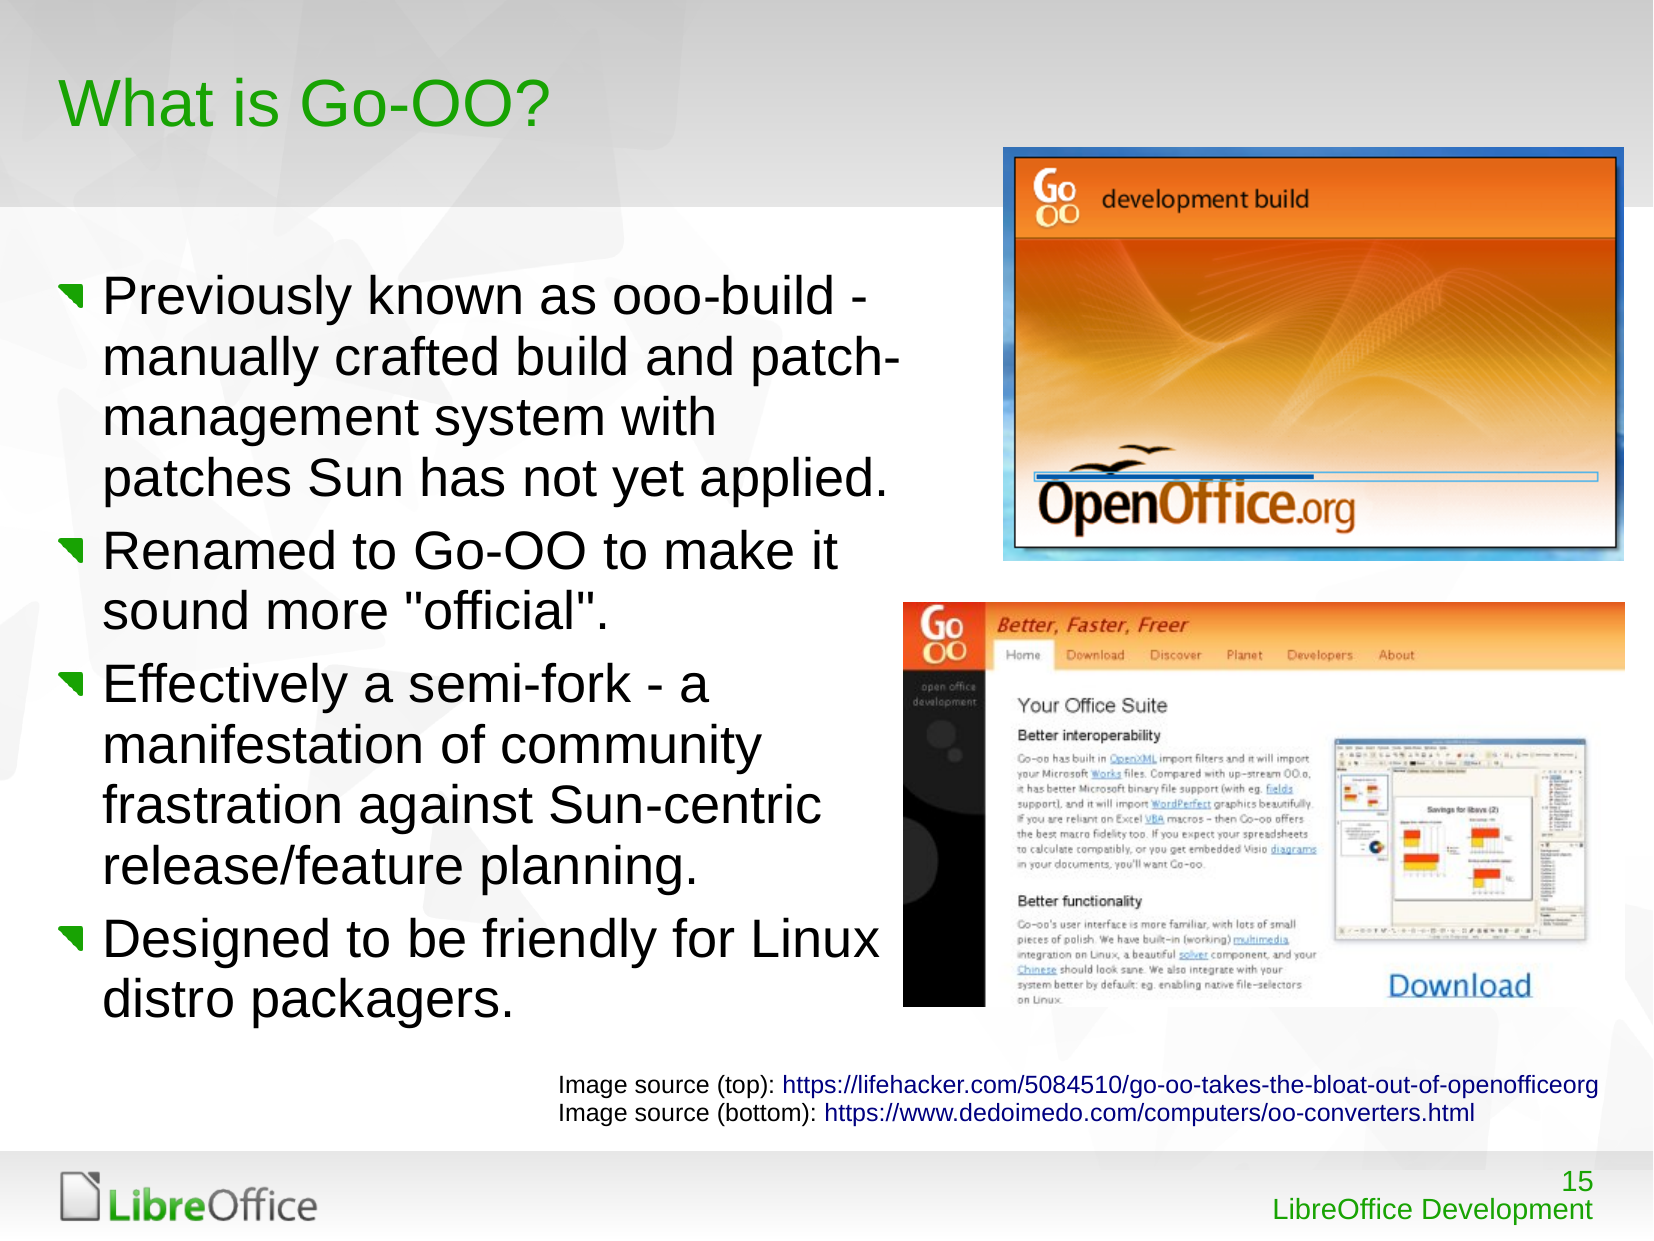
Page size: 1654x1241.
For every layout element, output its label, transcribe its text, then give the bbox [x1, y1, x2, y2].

text_box Image source (top): https://lifehacker.com/5084510/go-oo-takes-the-bloat-out-of-openofficeorg Image source (bottom): https://www.dedoimedo.com/computers/oo-converters.html [543, 1062, 1648, 1152]
title What is Go-OO? [58, 29, 1594, 178]
picture [0, 0, 783, 931]
picture [41, 1152, 337, 1241]
picture [903, 147, 1653, 1170]
list Previously known as ooo-build - manually crafted build and patch-management system with patches Sun has not yet applied. Renamed to Go-OO to make it sound more "official". Effectively a semi-fork - a manifestation of community frastration against Sun-centric release/feature planning. Designed to be friendly for Linux distro packagers. [58, 265, 916, 1030]
